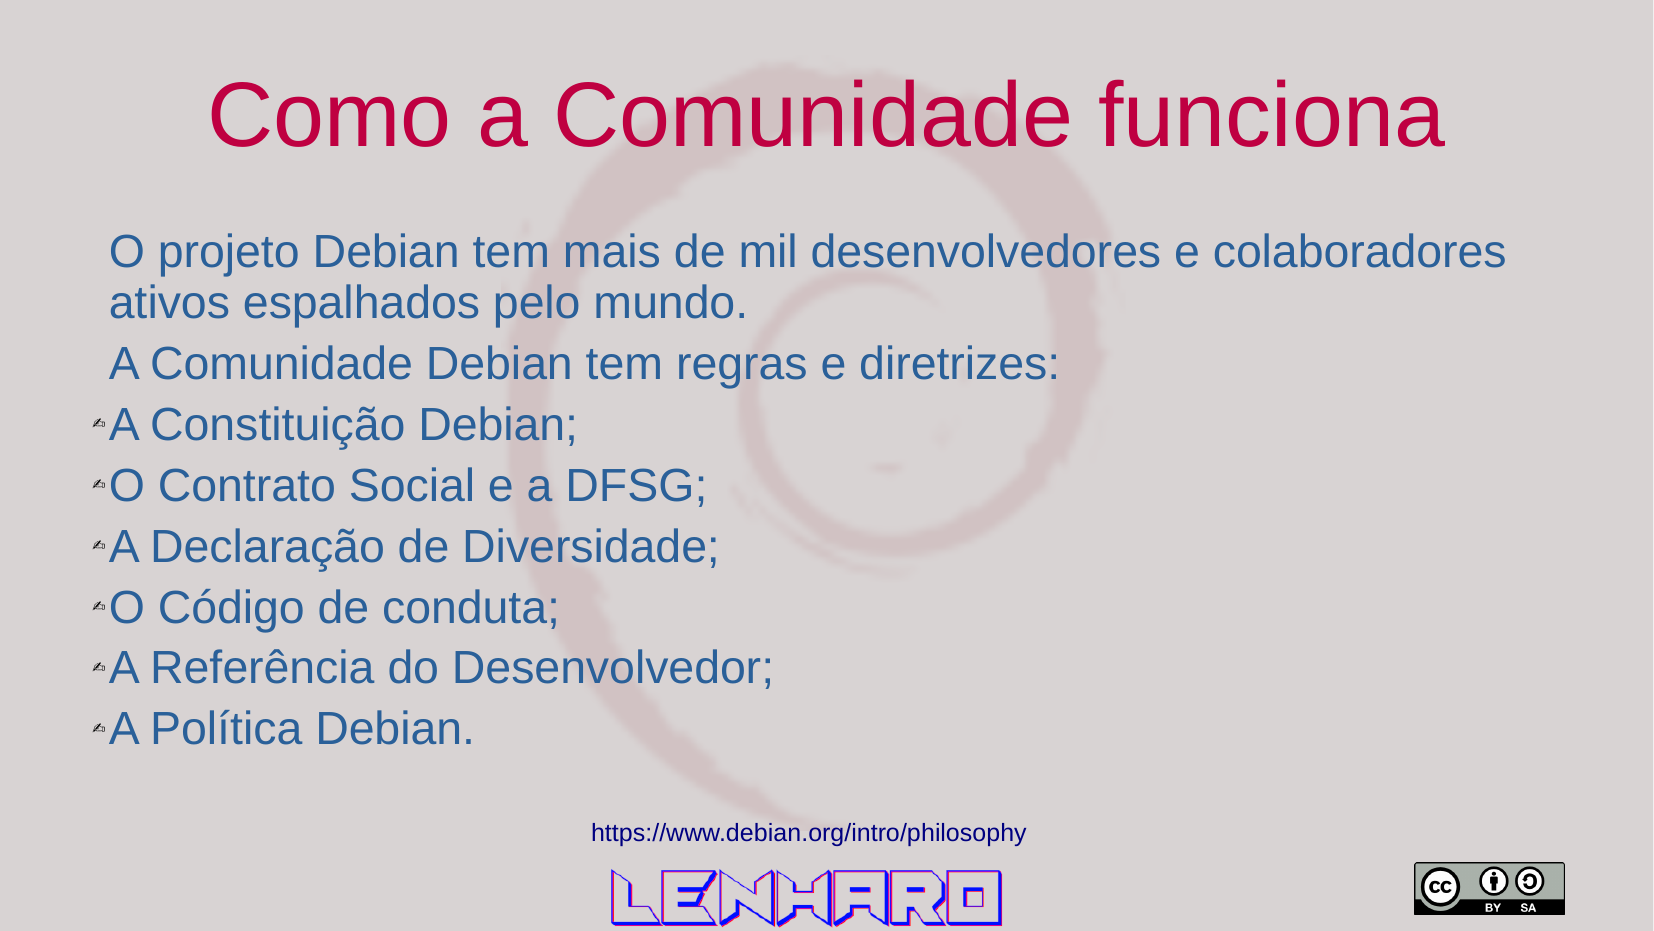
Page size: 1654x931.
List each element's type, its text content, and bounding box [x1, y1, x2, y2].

picture [0, 0, 1654, 931]
title Como a Comunidade funciona [82, 37, 1571, 193]
text_box https://www.debian.org/intro/philosophy [59, 811, 1560, 854]
list O projeto Debian tem mais de mil desenvolvedores e colaboradores ativos espalhados pelo mundo. A Comunidade Debian tem regras e diretrizes: A Constituição Debian; O Contrato Social e a DFSG; A Declaração de Diversidade; O Código de conduta; A Referência do Desenvolvedor; A Política Debian. [86, 225, 1576, 765]
